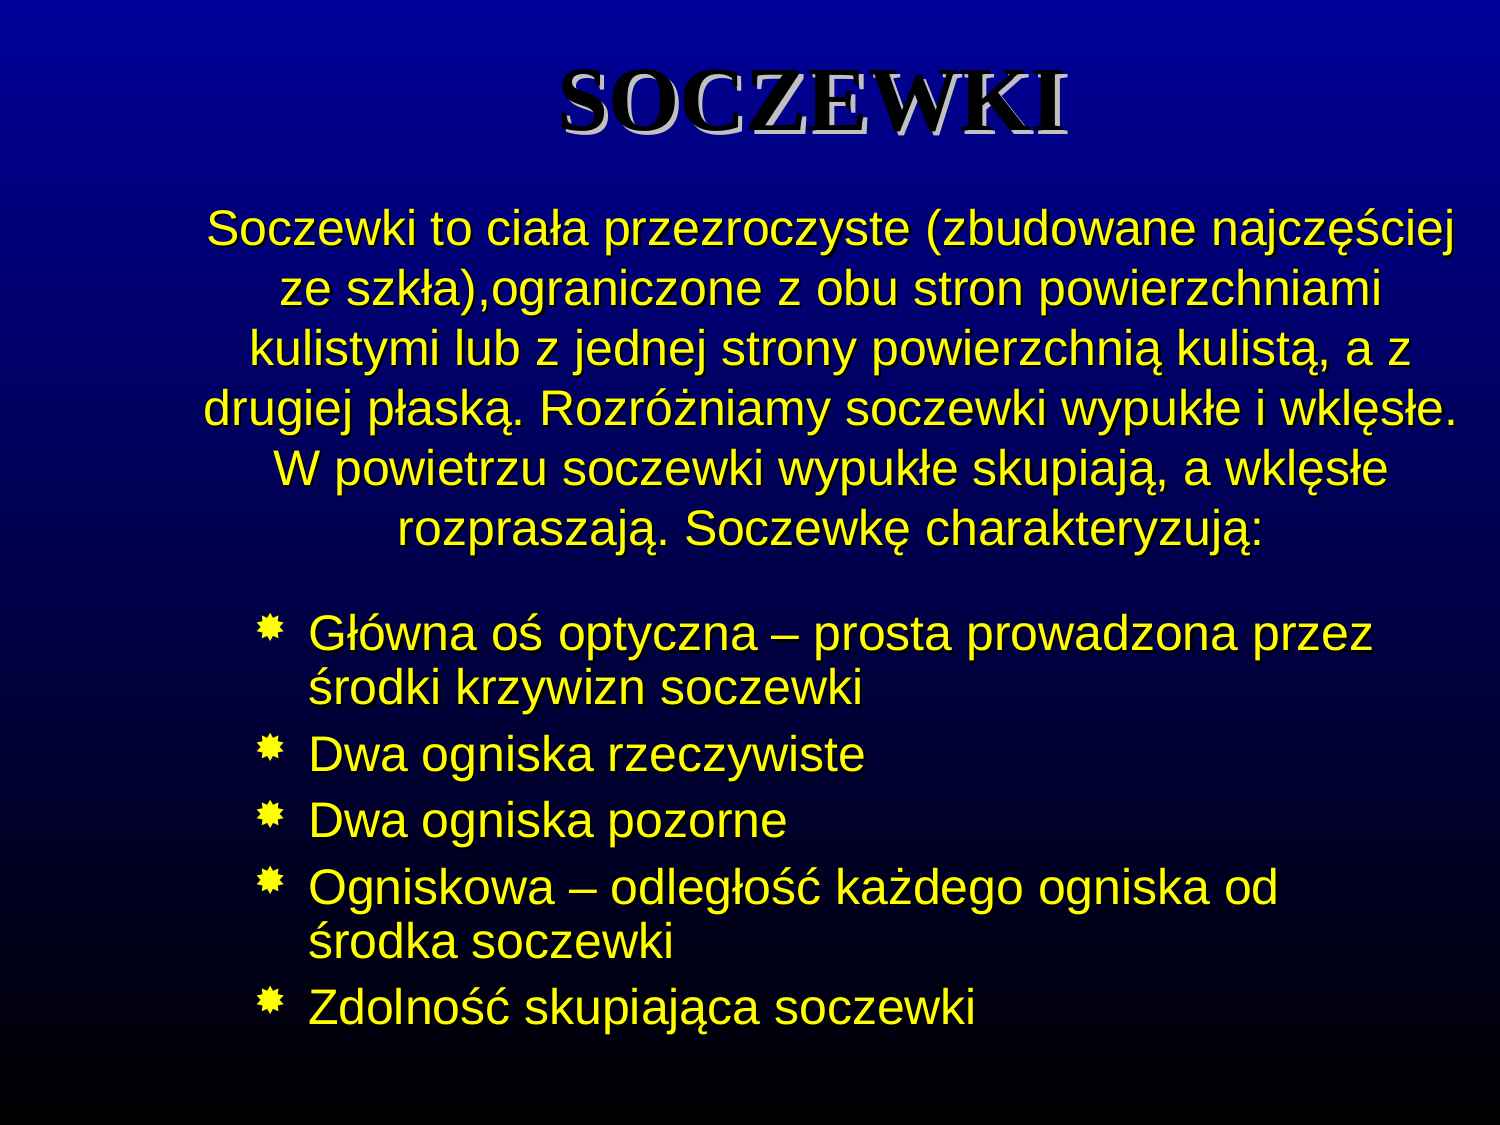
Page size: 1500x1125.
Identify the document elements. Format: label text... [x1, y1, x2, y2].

text_box Główna oś optyczna – prosta prowadzona przez środki krzywizn soczewki Dwa ogniska rzeczywiste Dwa ogniska pozorne Ogniskowa – odległość każdego ogniska od środka soczewki Zdolność skupiająca soczewki [237, 600, 1450, 1063]
text_box SOCZEWKI [174, 37, 1451, 150]
text_box Soczewki to ciała przezroczyste (zbudowane najczęściej ze szkła),ograniczone z obu stron powierzchniami kulistymi lub z jednej strony powierzchnią kulistą, a z drugiej płaską. Rozróżniamy soczewki wypukłe i wklęsłe. W powietrzu soczewki wypukłe skupiają, a wklęsłe rozpraszają. Soczewkę charakteryzują: [187, 187, 1476, 563]
